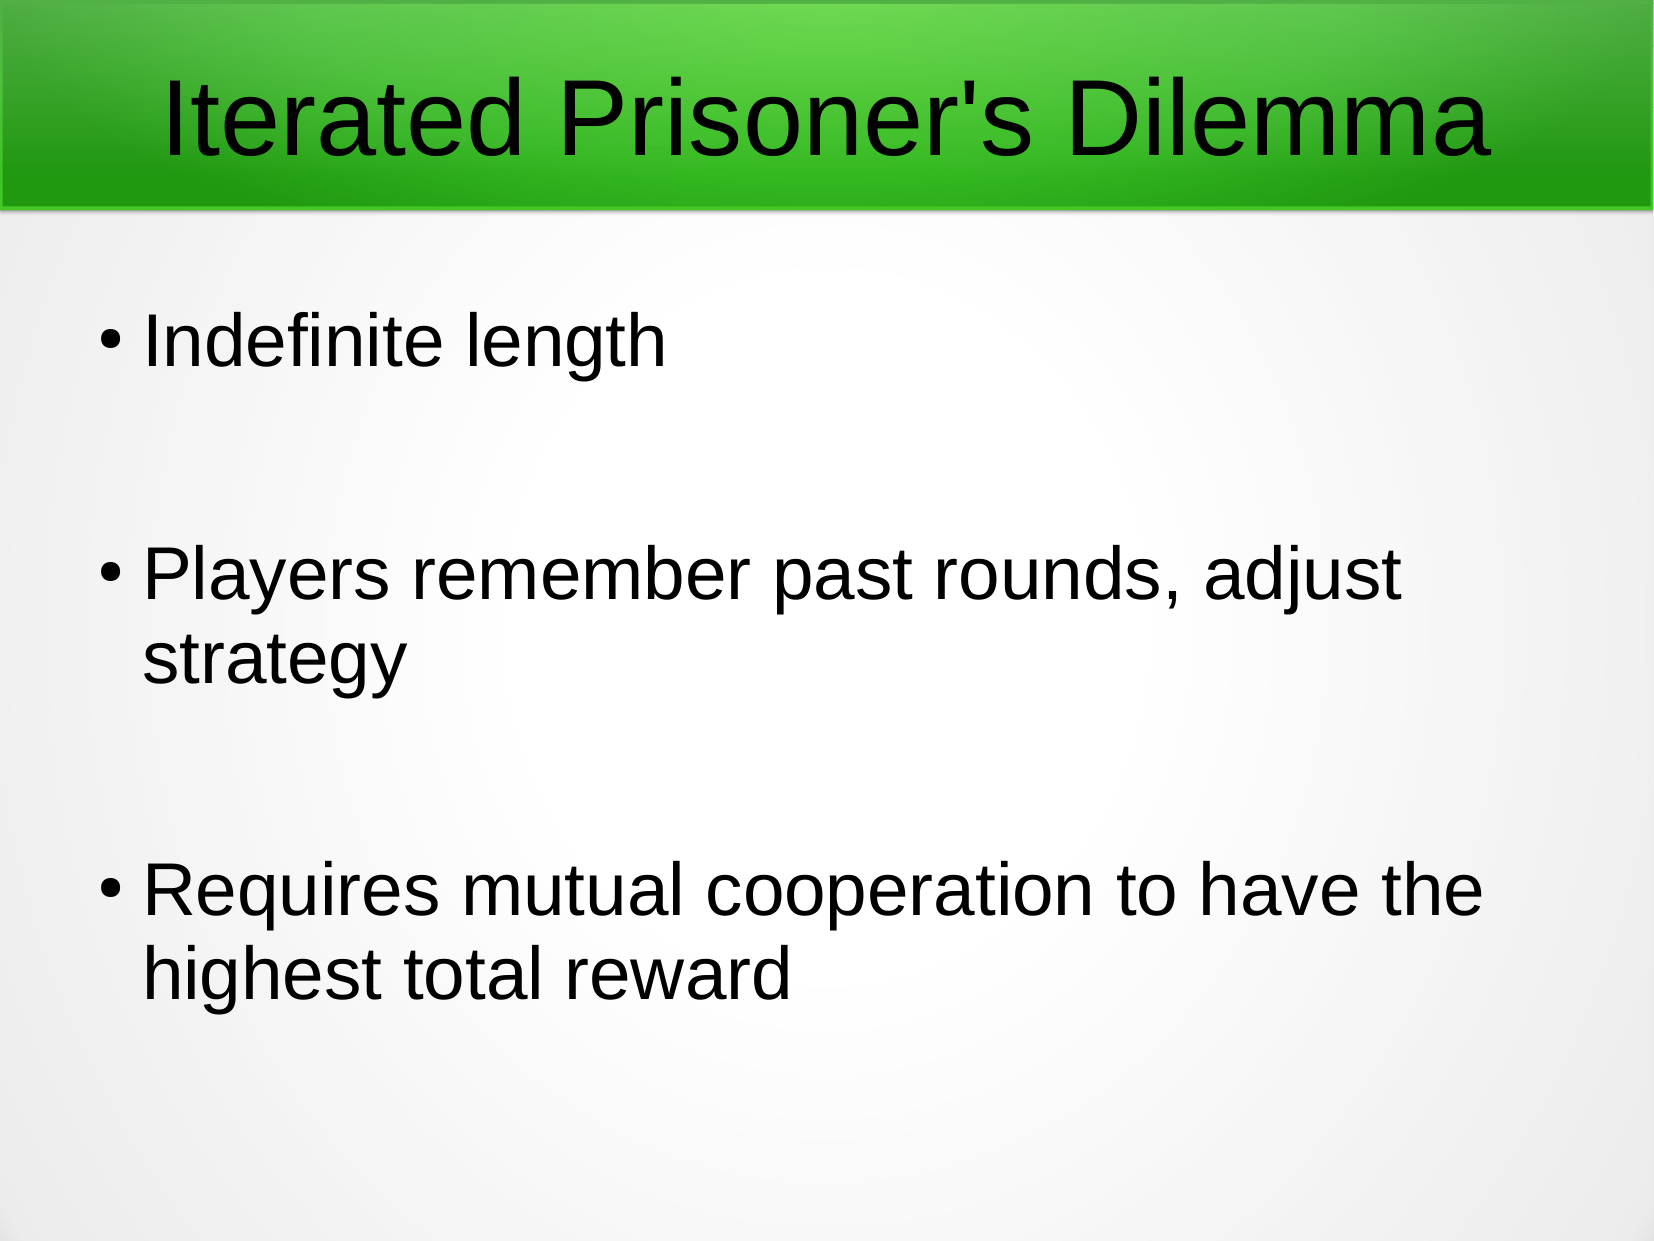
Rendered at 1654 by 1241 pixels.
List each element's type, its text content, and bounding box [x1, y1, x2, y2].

title Iterated Prisoner's Dilemma [82, 47, 1571, 189]
list Indefinite length Players remember past rounds, adjust strategy Requires mutual cooperation to have the highest total reward [82, 299, 1571, 1019]
